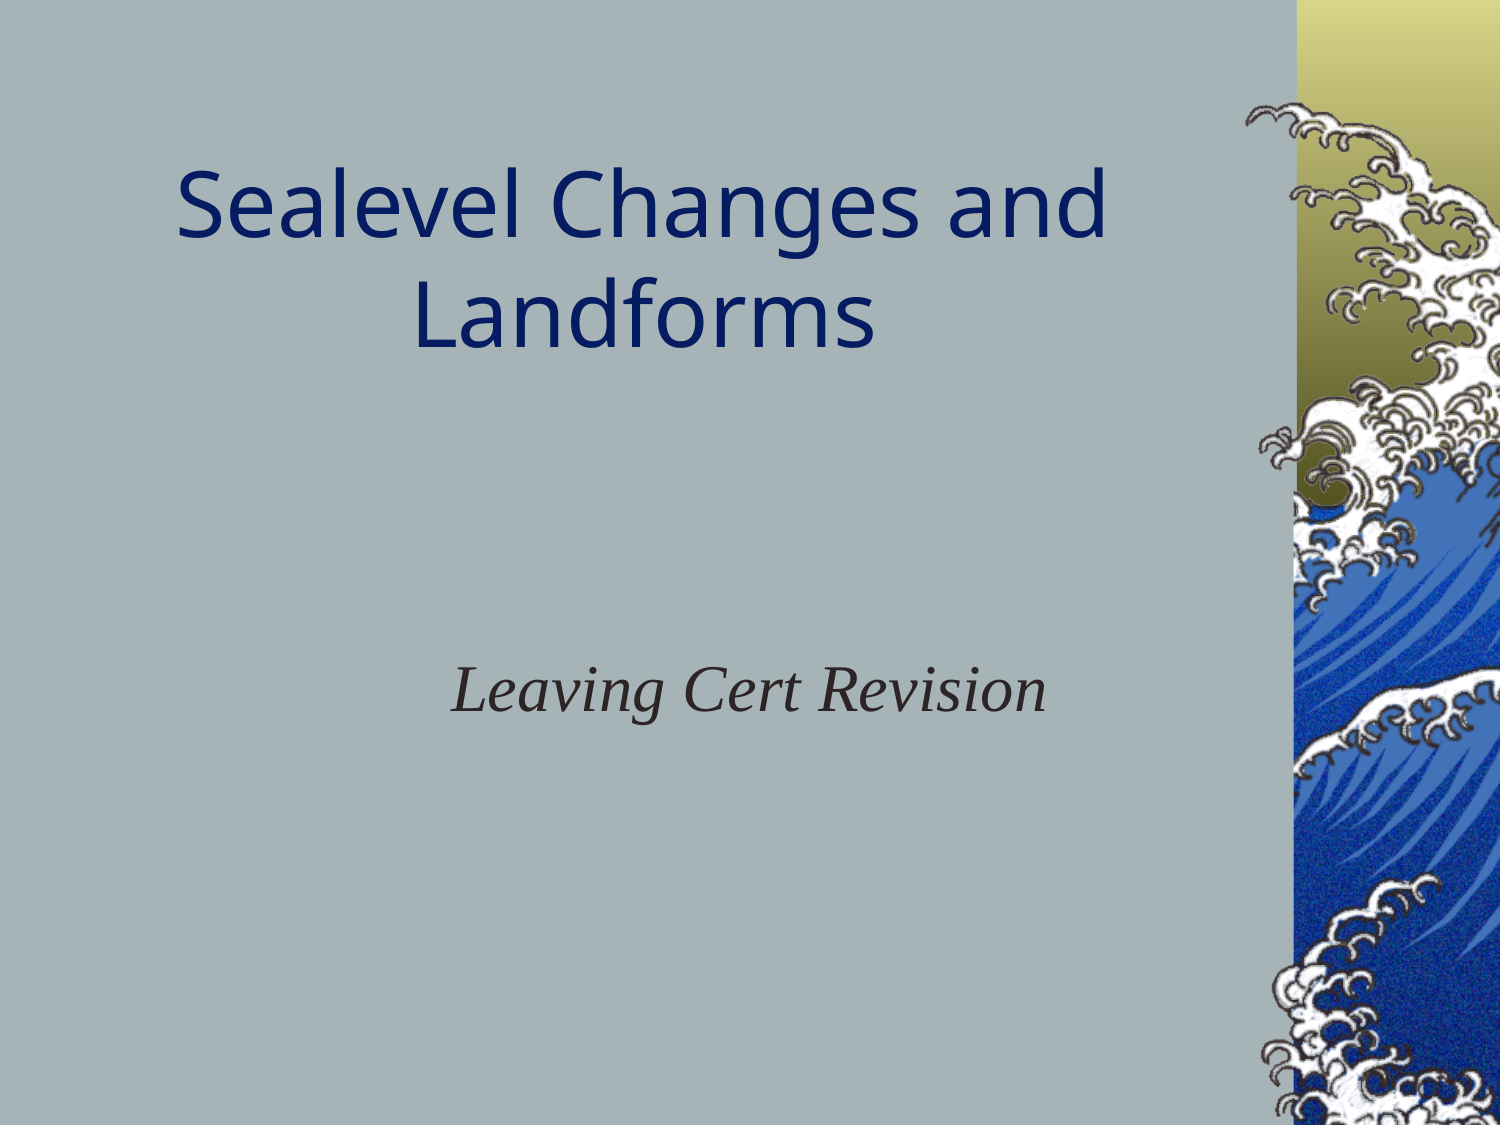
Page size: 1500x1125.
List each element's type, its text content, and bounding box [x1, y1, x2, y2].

title Sealevel Changes and Landforms [24, 138, 1263, 374]
text_box Leaving Cert Revision [225, 637, 1276, 926]
picture [1217, 76, 1500, 1125]
